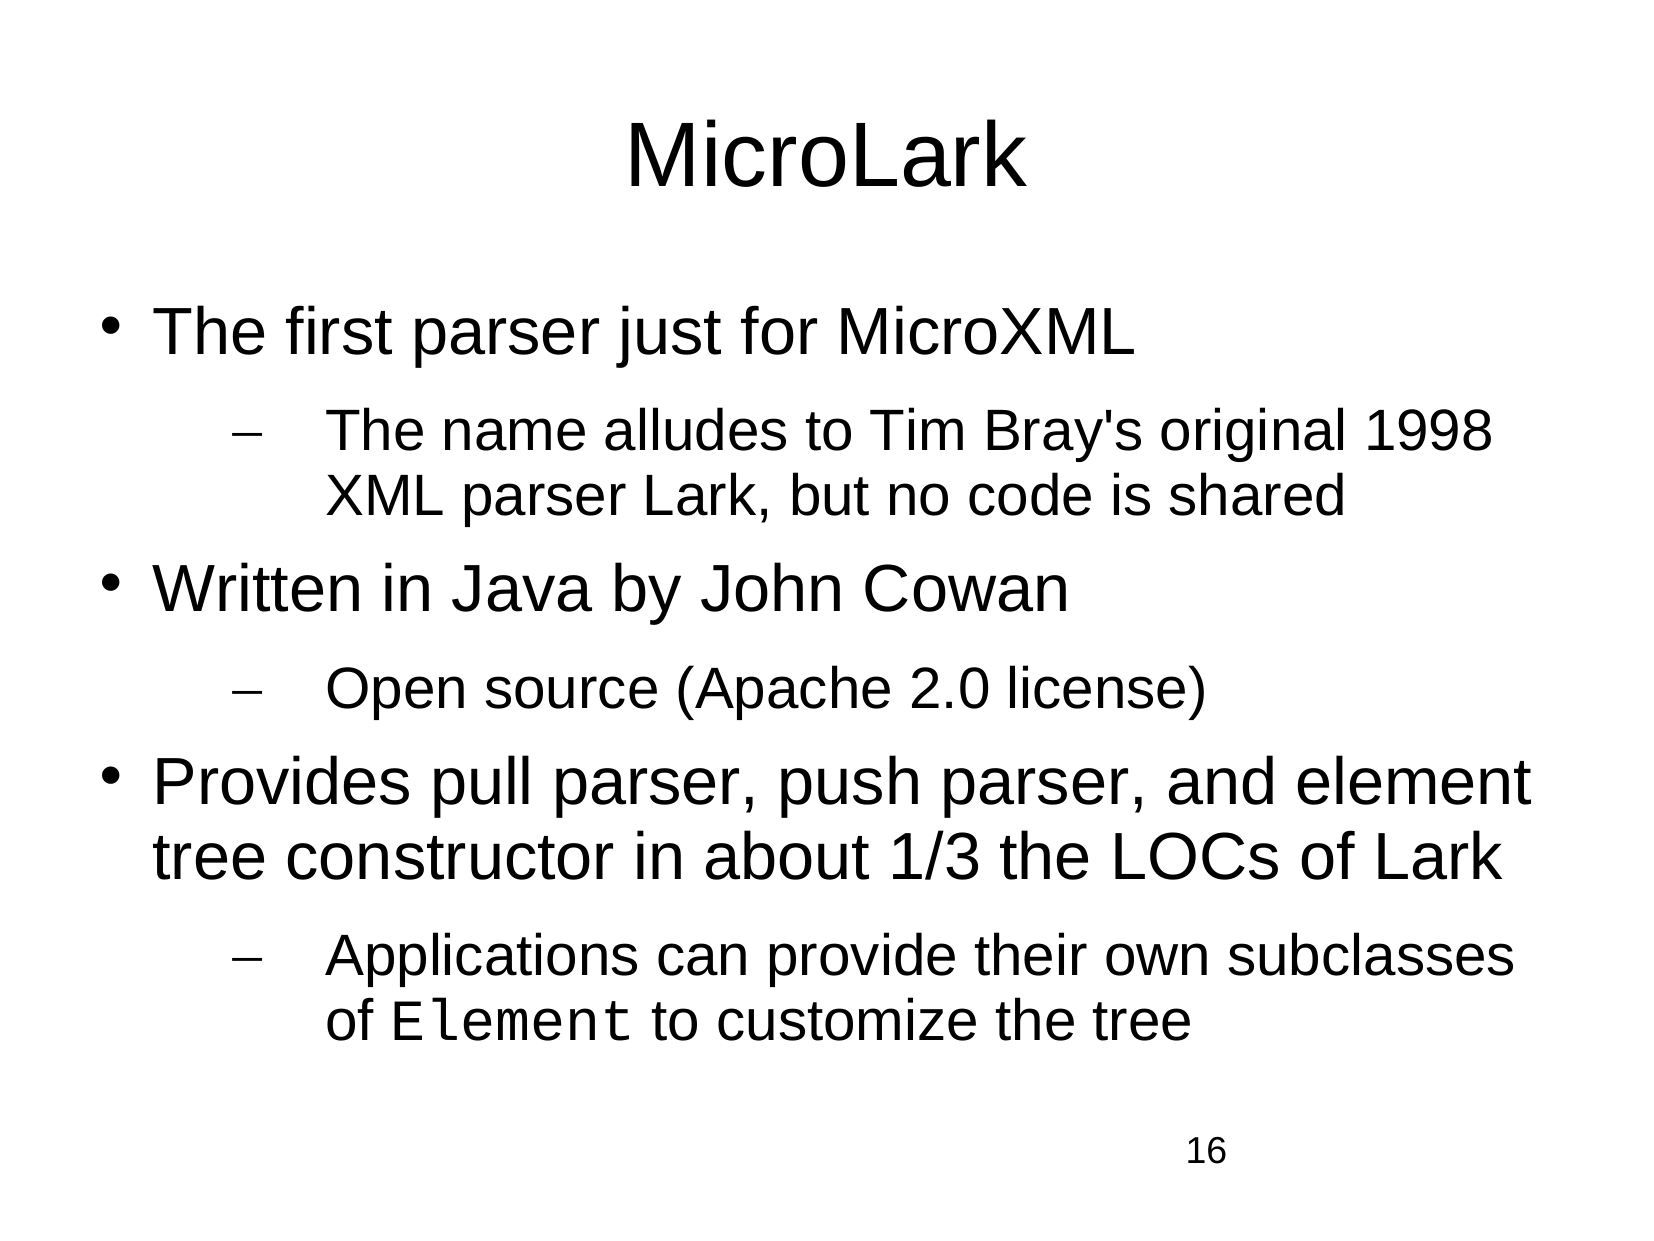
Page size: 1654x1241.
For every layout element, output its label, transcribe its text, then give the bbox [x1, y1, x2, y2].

list The first parser just for MicroXML The name alludes to Tim Bray's original 1998 XML parser Lark, but no code is shared Written in Java by John Cowan Open source (Apache 2.0 license) Provides pull parser, push parser, and element tree constructor in about 1/3 the LOCs of Lark Applications can provide their own subclasses of Element to customize the tree [82, 290, 1571, 1149]
title MicroLark [82, 56, 1571, 249]
